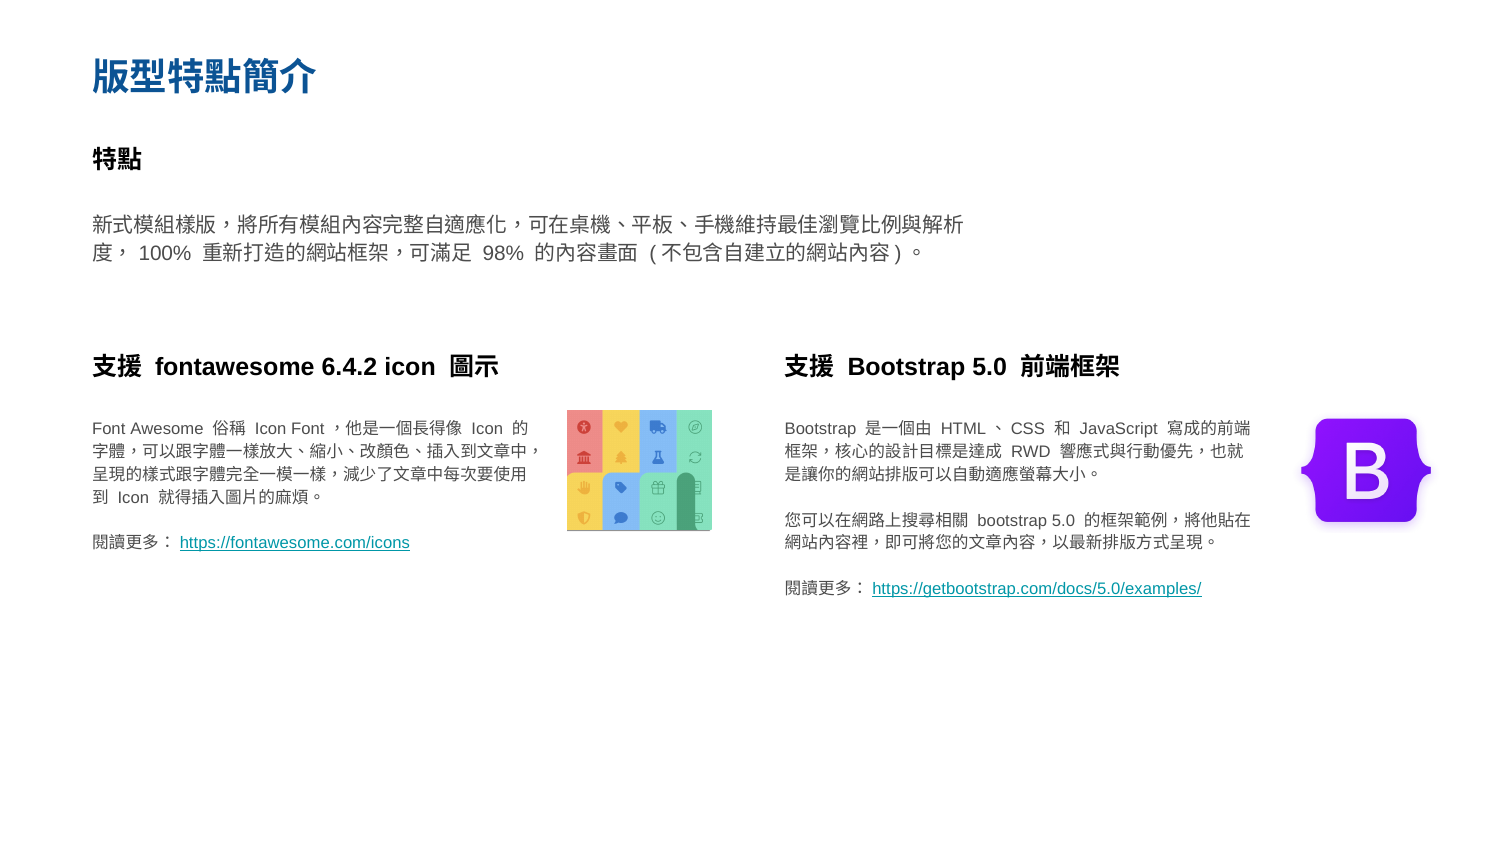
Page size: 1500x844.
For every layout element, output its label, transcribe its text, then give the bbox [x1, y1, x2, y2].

picture [567, 410, 712, 530]
text_box 支援 Bootstrap 5.0 前端框架 Bootstrap 是一個由 HTML、CSS 和 JavaScript 寫成的前端框架，核心的設計目標是達成 RWD 響應式與行動優先，也就是讓你的網站排版可以自動適應螢幕大小。 您可以在網路上搜尋相關 bootstrap 5.0 的框架範例，將他貼在網站內容裡，即可將您的文章內容，以最新排版方式呈現。 閱讀更多：https://getbootstrap.com/docs/5.0/examples/ [769, 335, 1268, 614]
text_box 支援 fontawesome 6.4.2 icon 圖示 Font Awesome 俗稱 Icon Font，他是一個長得像 Icon 的字體，可以跟字體一樣放大、縮小、改顏色、插入到文章中，呈現的樣式跟字體完全一模一樣，減少了文章中每次要使用到 Icon 就得插入圖片的麻煩。 閱讀更多：https://fontawesome.com/icons [77, 335, 558, 568]
text_box 版型特點簡介 [77, 37, 1012, 114]
text_box 特點 新式模組樣版，將所有模組內容完整自適應化，可在桌機、平板、手機維持最佳瀏覽比例與解析度，100% 重新打造的網站框架，可滿足 98% 的內容畫面 (不包含自建立的網站內容)。 [77, 128, 982, 278]
picture [1290, 407, 1442, 533]
